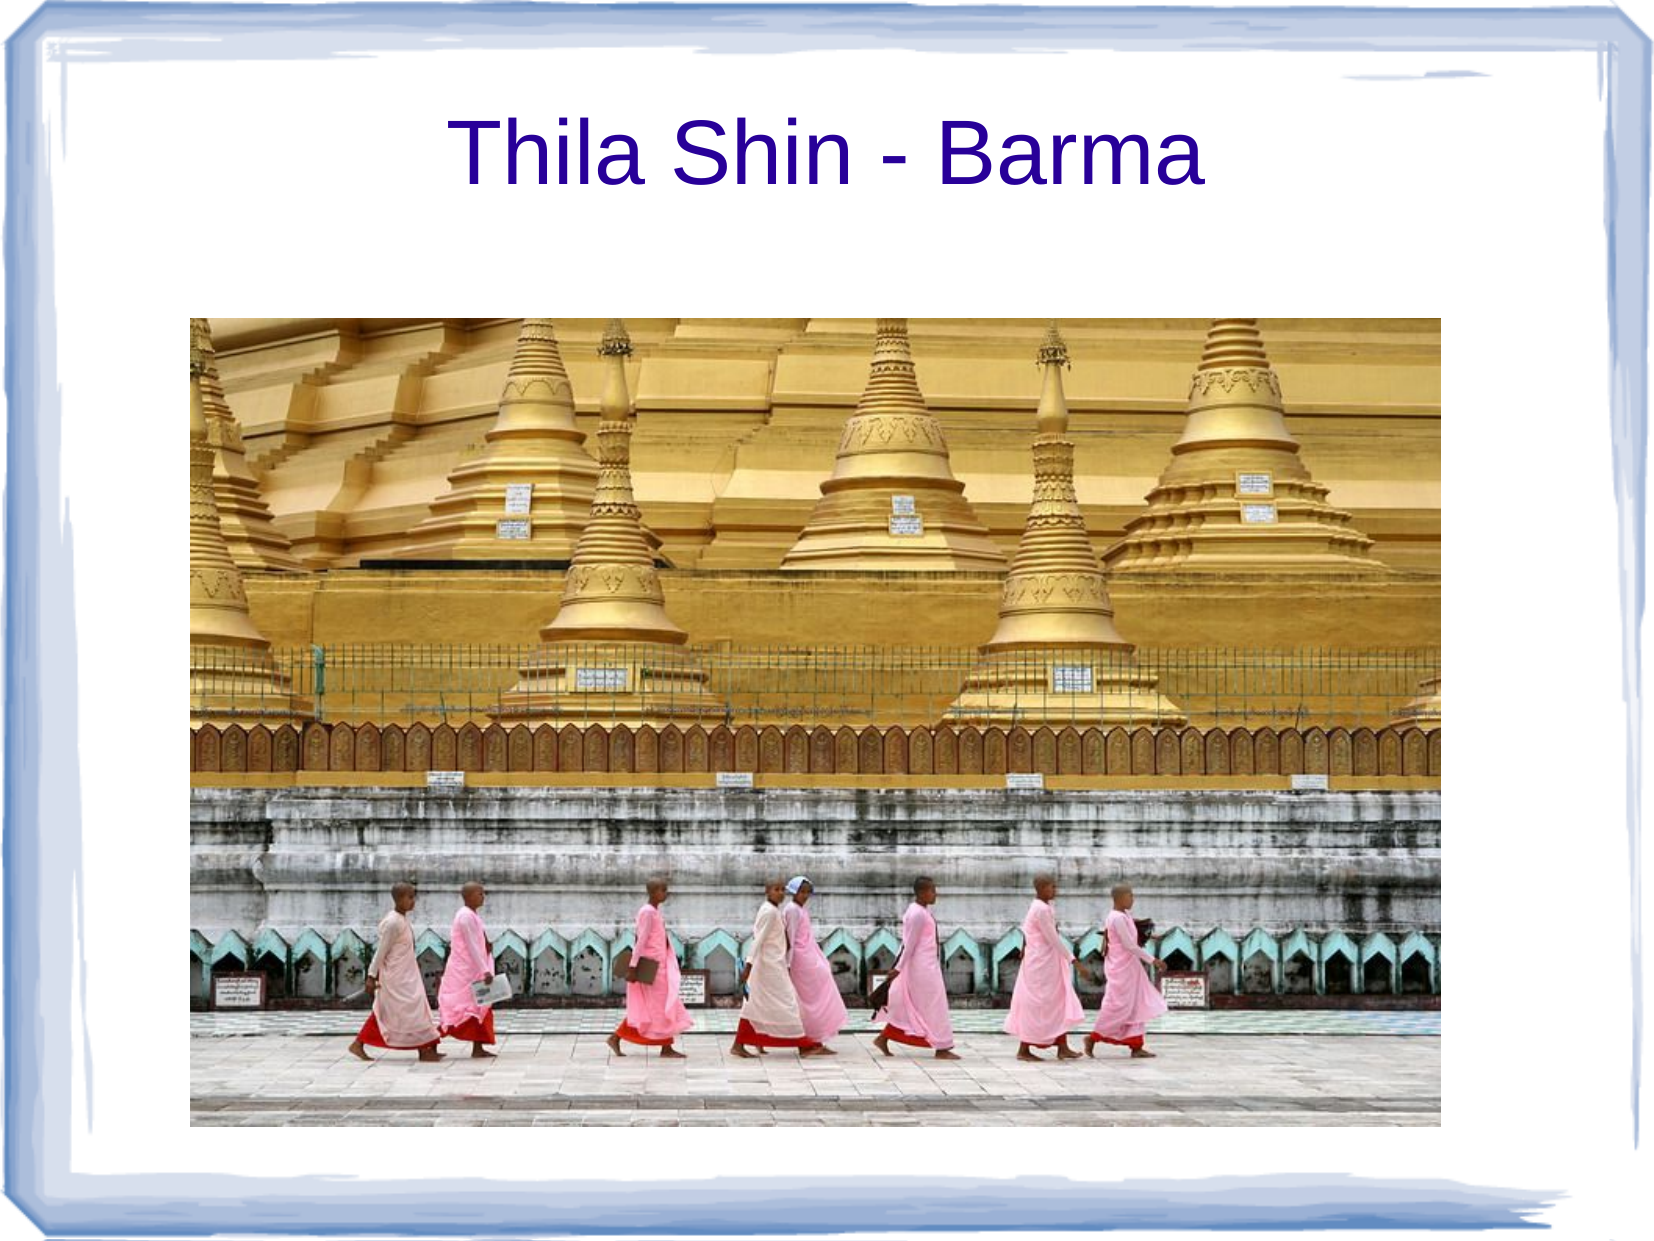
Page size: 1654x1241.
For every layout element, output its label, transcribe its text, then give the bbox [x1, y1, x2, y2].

picture [0, 0, 1654, 1241]
title Thila Shin - Barma [82, 49, 1571, 257]
